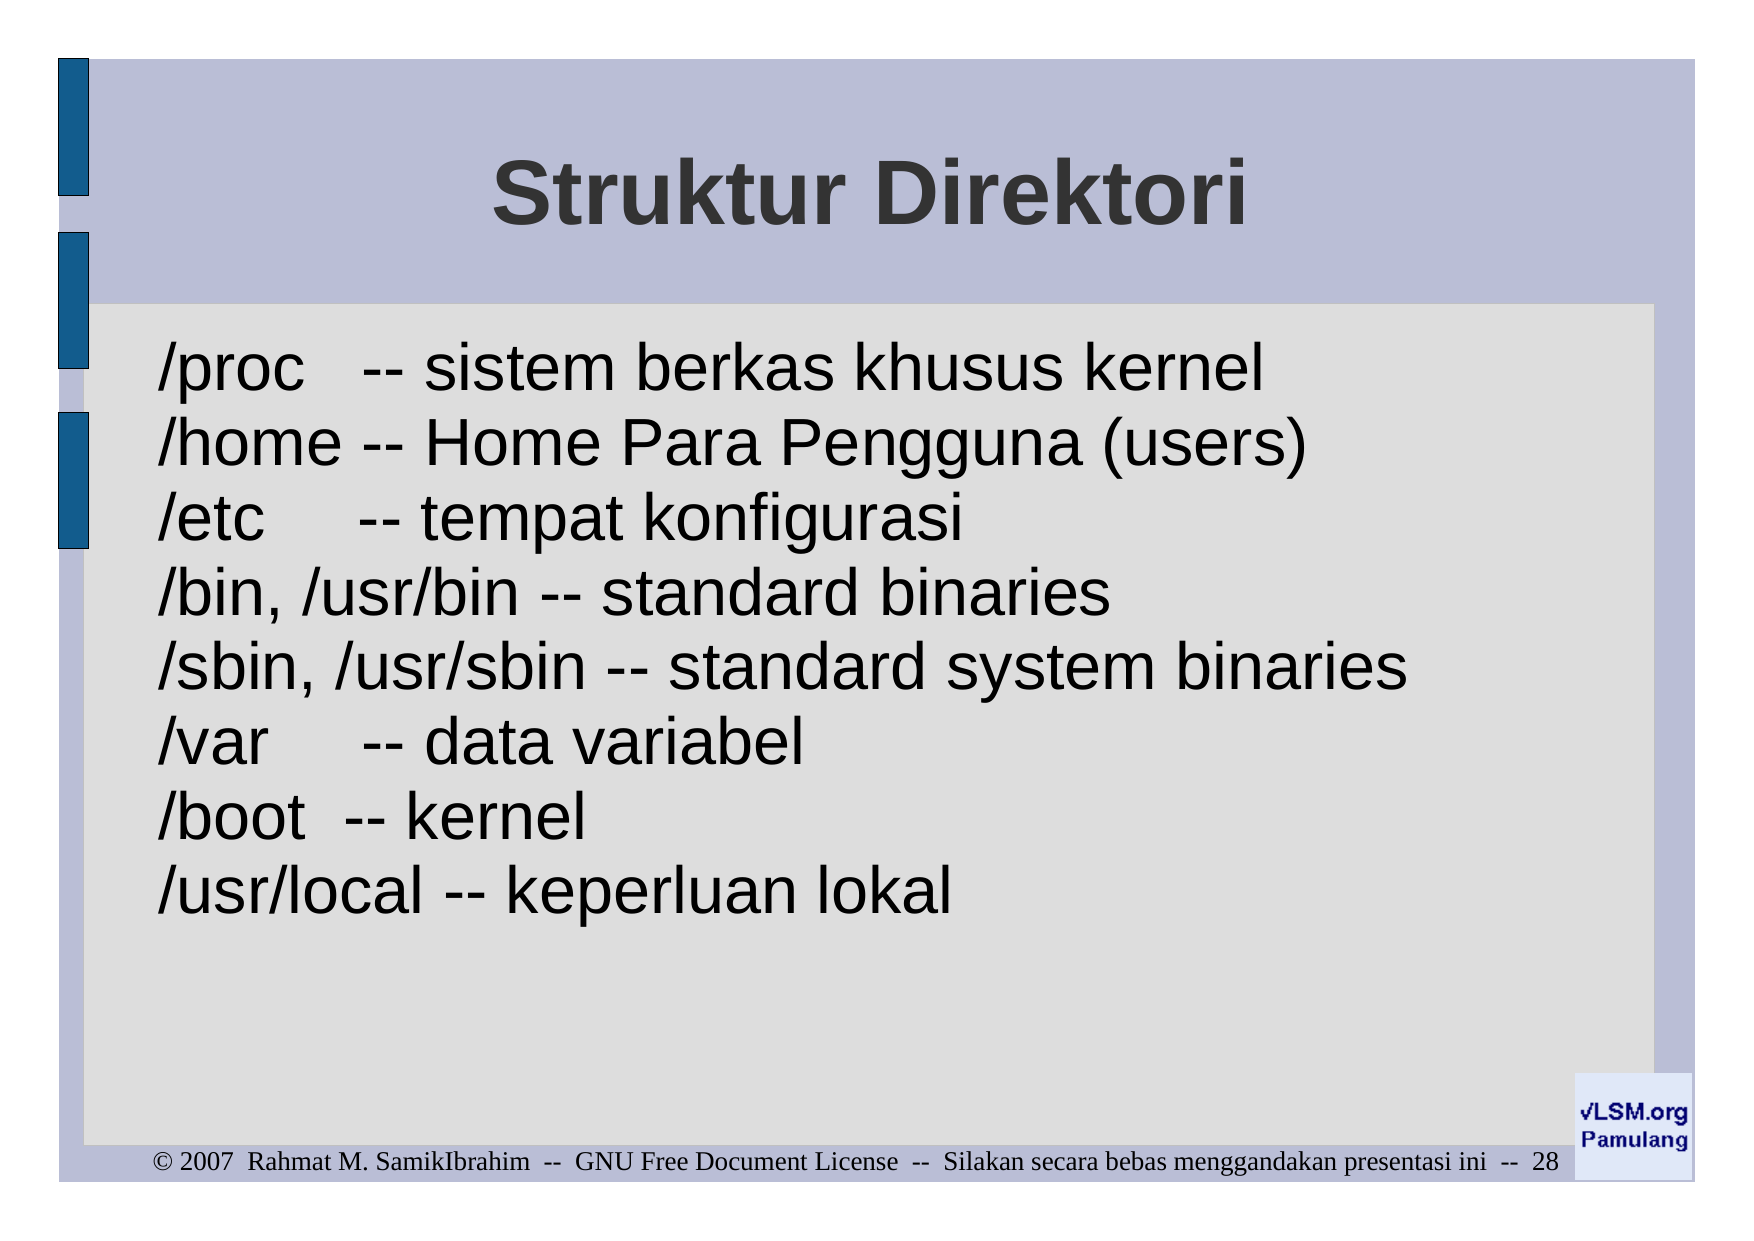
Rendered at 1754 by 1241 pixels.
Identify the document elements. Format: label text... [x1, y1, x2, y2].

title Struktur Direktori [169, 126, 1573, 260]
list /proc -- sistem berkas khusus kernel /home -- Home Para Pengguna (users) /etc -- tempat konfigurasi /bin, /usr/bin -- standard binaries /sbin, /usr/sbin -- standard system binaries /var -- data variabel /boot -- kernel /usr/local -- keperluan lokal [140, 330, 1544, 1016]
picture [1575, 1073, 1692, 1180]
